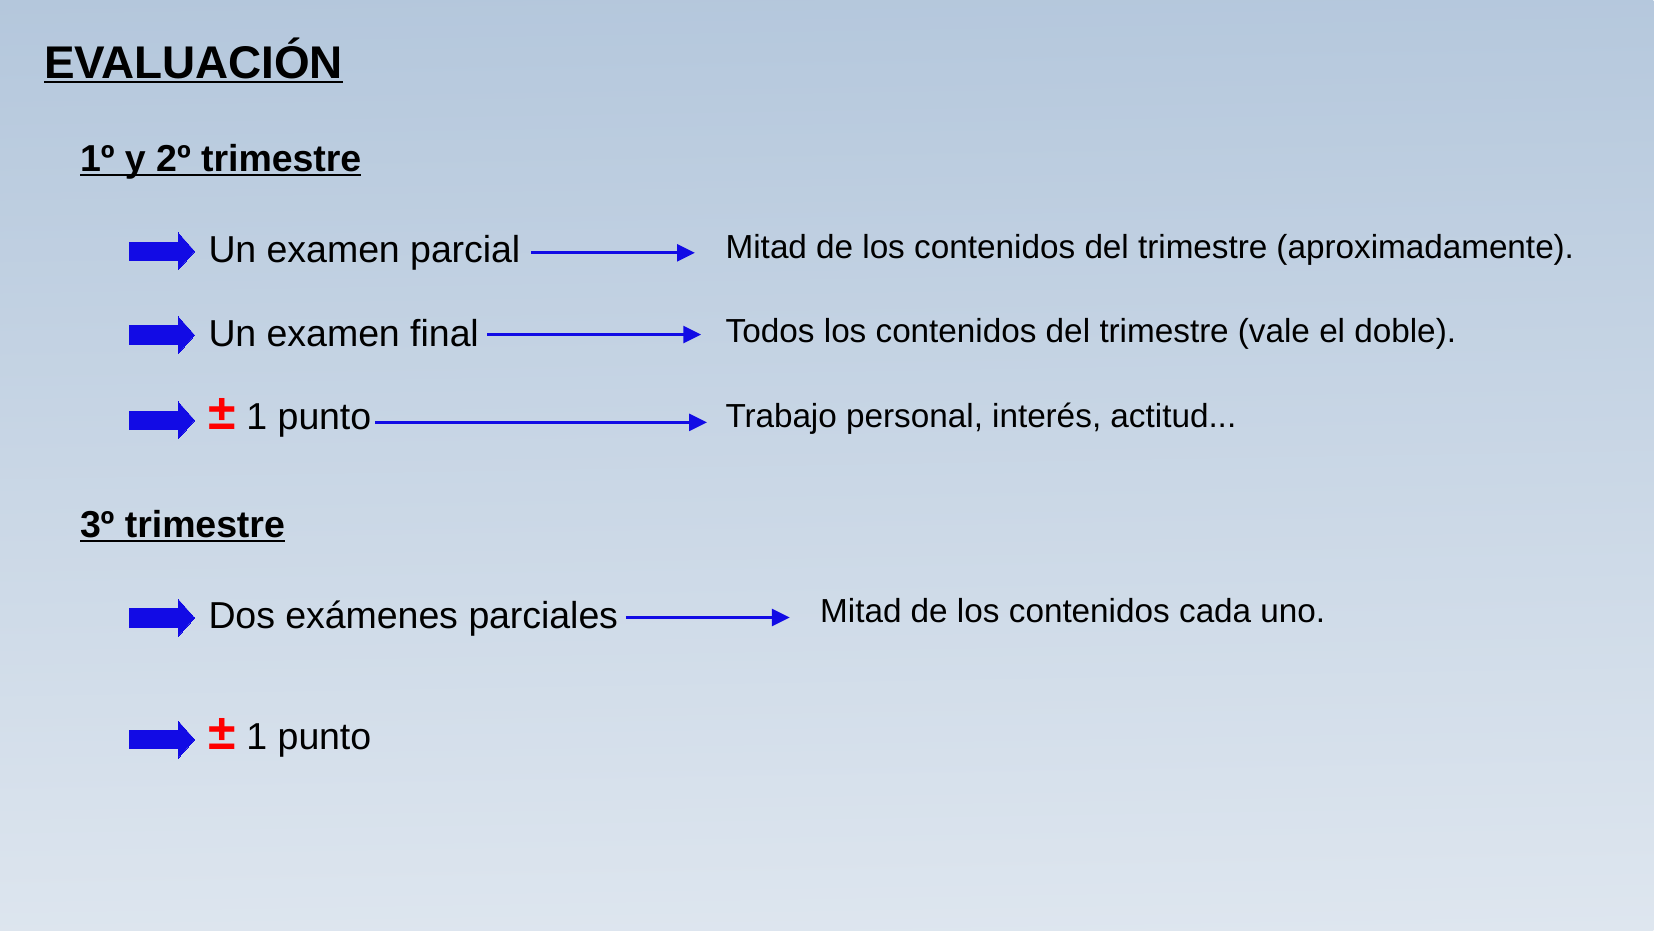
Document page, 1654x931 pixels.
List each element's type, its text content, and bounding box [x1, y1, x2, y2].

text_box [129, 232, 193, 270]
text_box EVALUACIÓN [29, 29, 1388, 96]
text_box Un examen parcial [193, 220, 548, 278]
text_box [129, 401, 193, 439]
text_box ± 1 punto [193, 696, 548, 768]
text_box Mitad de los contenidos del trimestre (aproximadamente). [710, 220, 1597, 286]
text_box Un examen final [193, 304, 548, 362]
text_box ± 1 punto [193, 377, 548, 448]
text_box Trabajo personal, interés, actitud... [710, 389, 1597, 447]
text_box 1º y 2º trimestre [65, 129, 396, 187]
text_box [129, 316, 193, 354]
text_box Dos exámenes parciales [193, 587, 638, 645]
text_box [129, 599, 193, 637]
text_box 3º trimestre [65, 496, 396, 554]
text_box Todos los contenidos del trimestre (vale el doble). [710, 304, 1597, 362]
text_box Mitad de los contenidos cada uno. [805, 585, 1371, 641]
text_box [129, 721, 193, 759]
